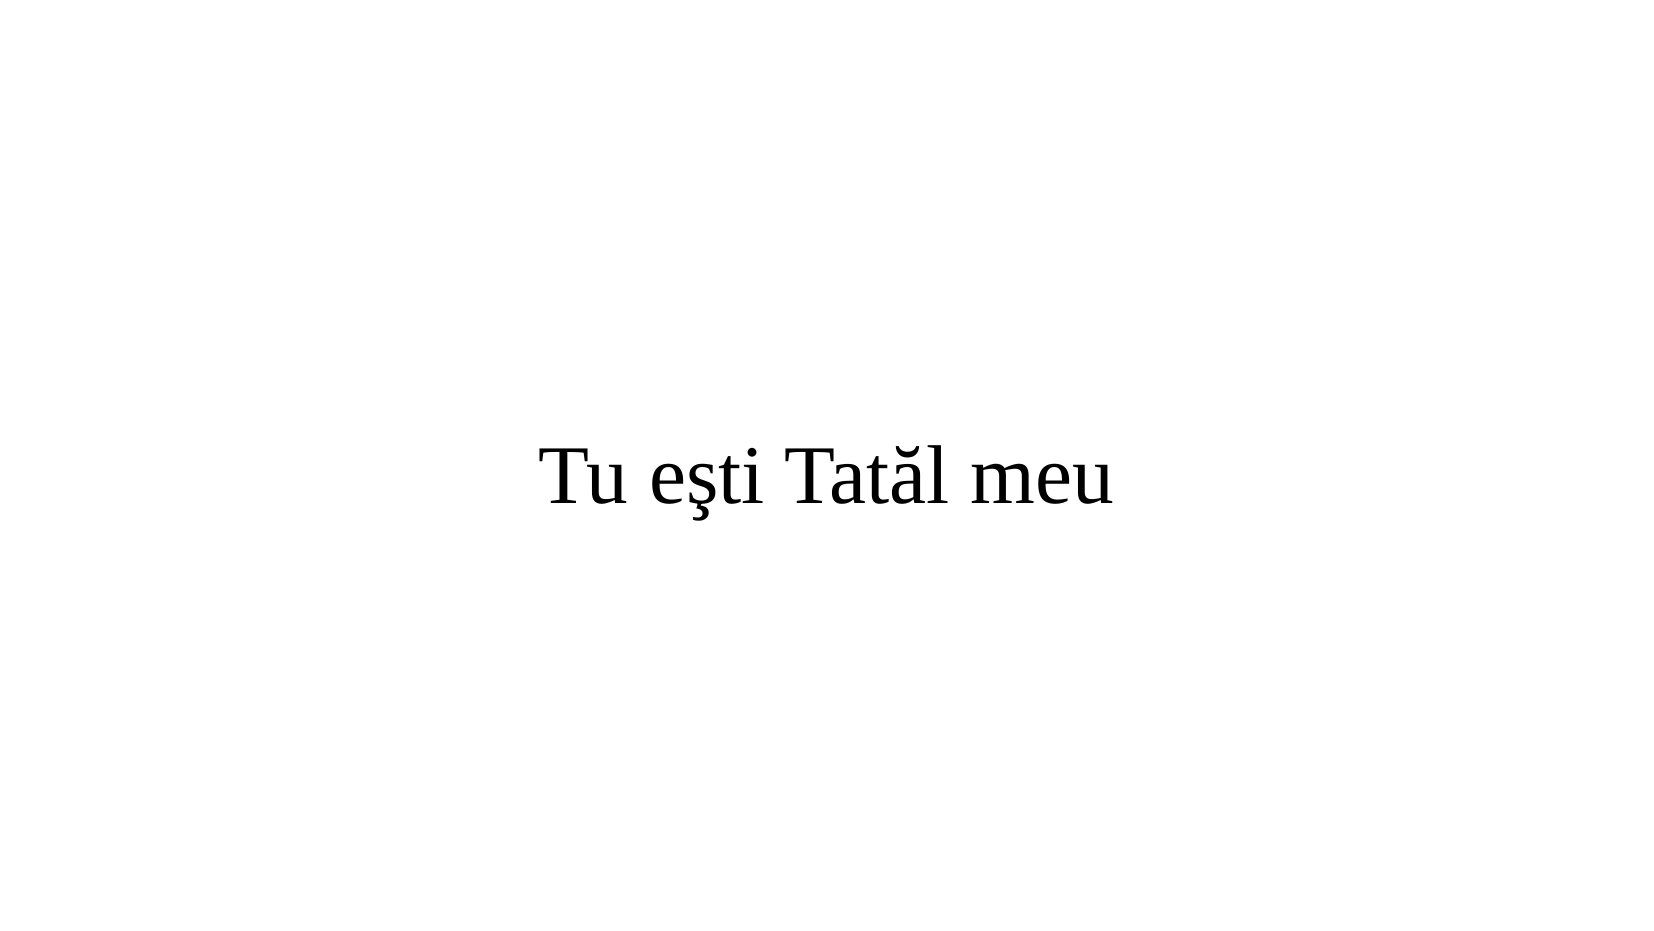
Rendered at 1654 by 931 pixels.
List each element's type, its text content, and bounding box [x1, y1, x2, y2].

title Tu eşti Tatăl meu [165, 420, 1489, 521]
